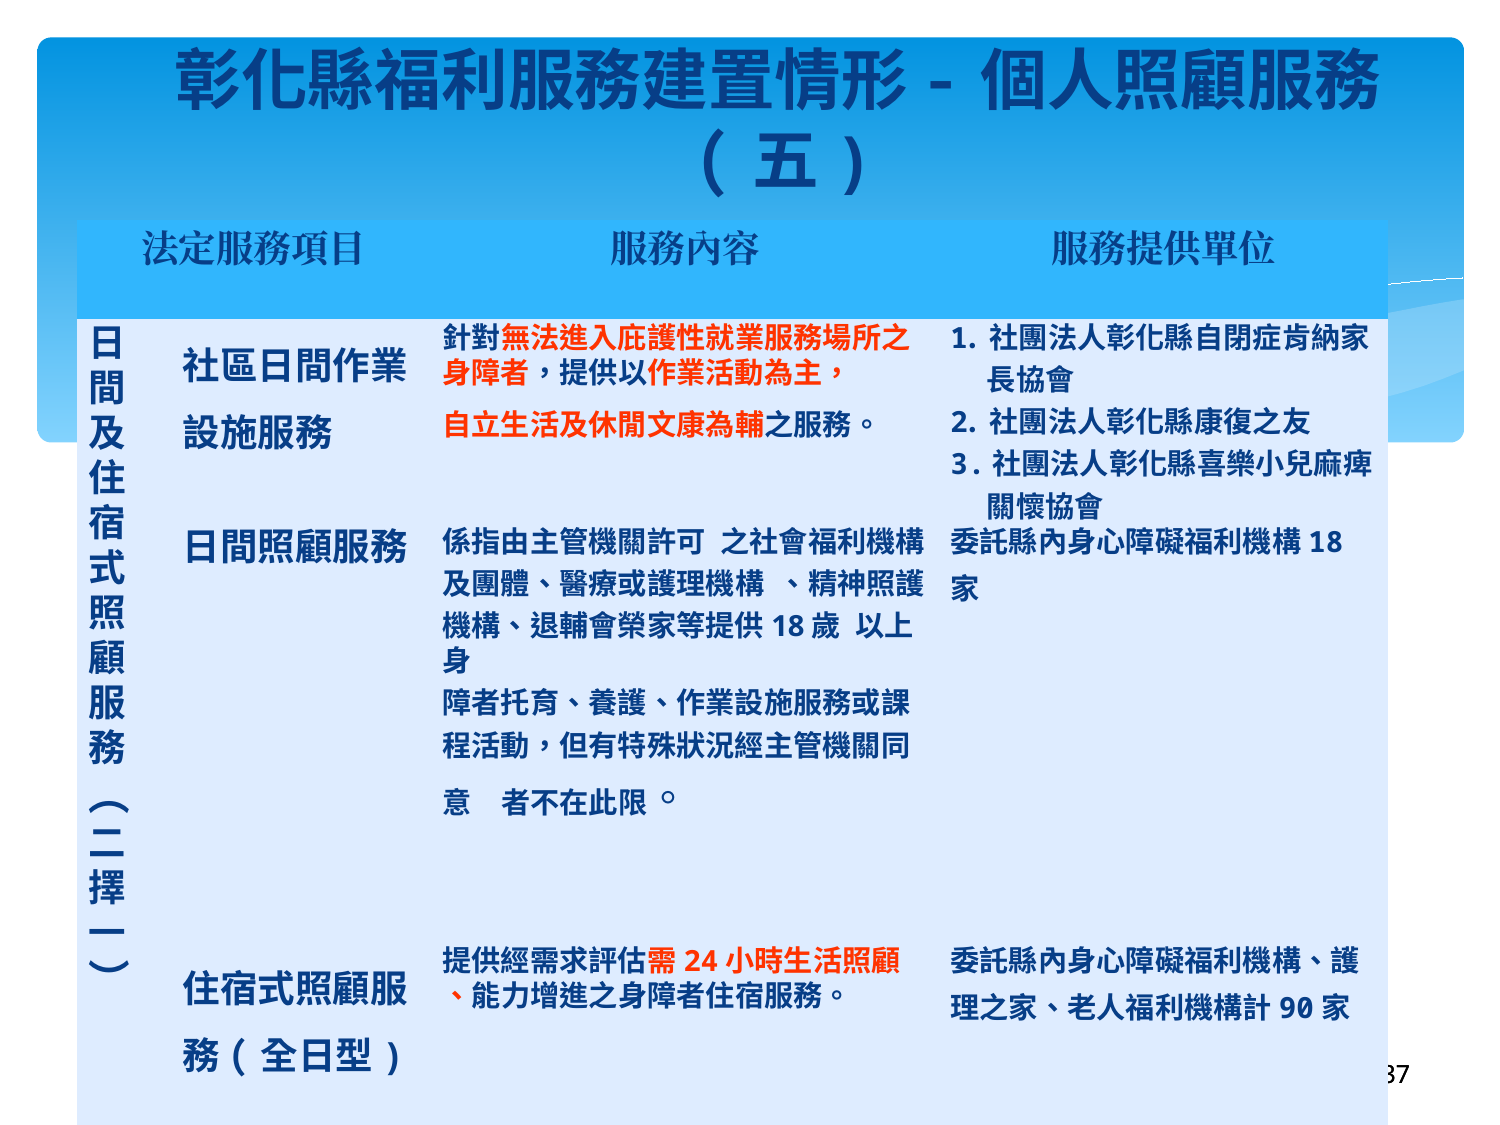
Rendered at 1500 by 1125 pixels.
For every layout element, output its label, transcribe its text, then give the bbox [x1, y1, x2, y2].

table_cell 1.社團法人彰化縣自閉症肯納家 長協會 2.社團法人彰化縣康復之友 3.社團法人彰化縣喜樂小兒麻痺 關懷協會 [939, 319, 1388, 523]
table_header 服務內容 [431, 220, 939, 319]
table_cell 委託縣內身心障礙福利機構、護理之家、老人福利機構計90家 [939, 942, 1388, 1125]
table_cell 係指由主管機關許可 之社會福利機構 及團體、醫療或護理機構 、精神照護 機構、退輔會榮家等提供18歲 以上身 障者托育、養護、作業設施服務或課 程活動，但有特殊狀況經主管機關同 意 者不在此限。 [431, 523, 939, 942]
table_cell 社區日間作業設施服務 [171, 319, 431, 523]
text_box <編號> [1388, 1025, 1426, 1101]
title 彰化縣福利服務建置情形-個人照顧服務(五) [112, 42, 1459, 193]
table_header 法定服務項目 [77, 220, 431, 319]
table_cell 提供經需求評估需24小時生活照顧、能力增進之身障者住宿服務。 [431, 942, 939, 1125]
table_header 服務提供單位 [939, 220, 1388, 319]
table_cell 針對無法進入庇護性就業服務場所之身障者，提供以作業活動為主， 自立生活及休閒文康為輔之服務。 [431, 319, 939, 523]
table_cell 日間及住宿式照顧服務 ︵二擇 一︶ [77, 319, 171, 1125]
table_cell 住宿式照顧服務(全日型) [171, 942, 431, 1125]
table_cell 日間照顧服務 [171, 523, 431, 942]
table_cell 委託縣內身心障礙福利機構18家 [939, 523, 1388, 942]
